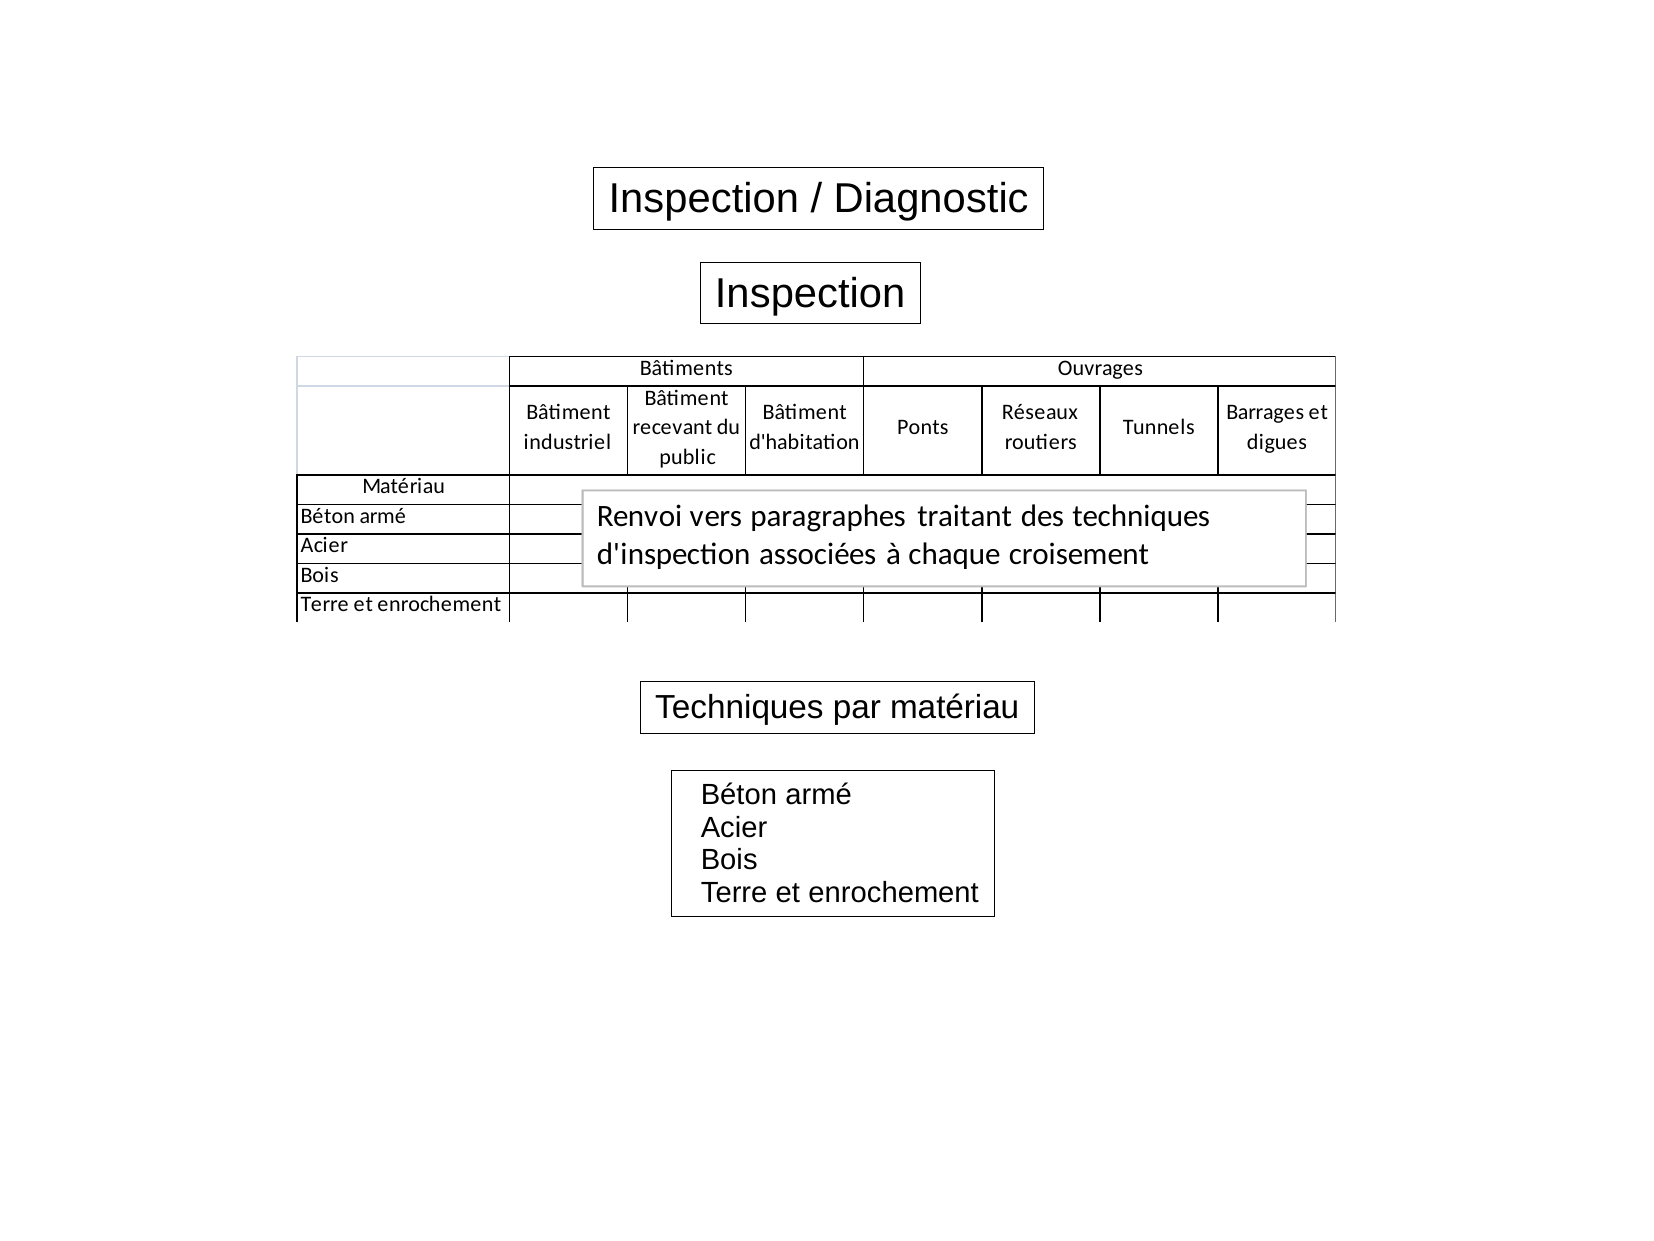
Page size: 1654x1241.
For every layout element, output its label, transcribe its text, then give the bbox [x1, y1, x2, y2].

text_box Techniques par matériau [640, 681, 1035, 734]
text_box Béton armé Acier Bois Terre et enrochement [671, 770, 995, 917]
text_box Inspection / Diagnostic [593, 167, 1044, 230]
picture [296, 355, 1337, 624]
text_box Inspection [700, 262, 921, 324]
